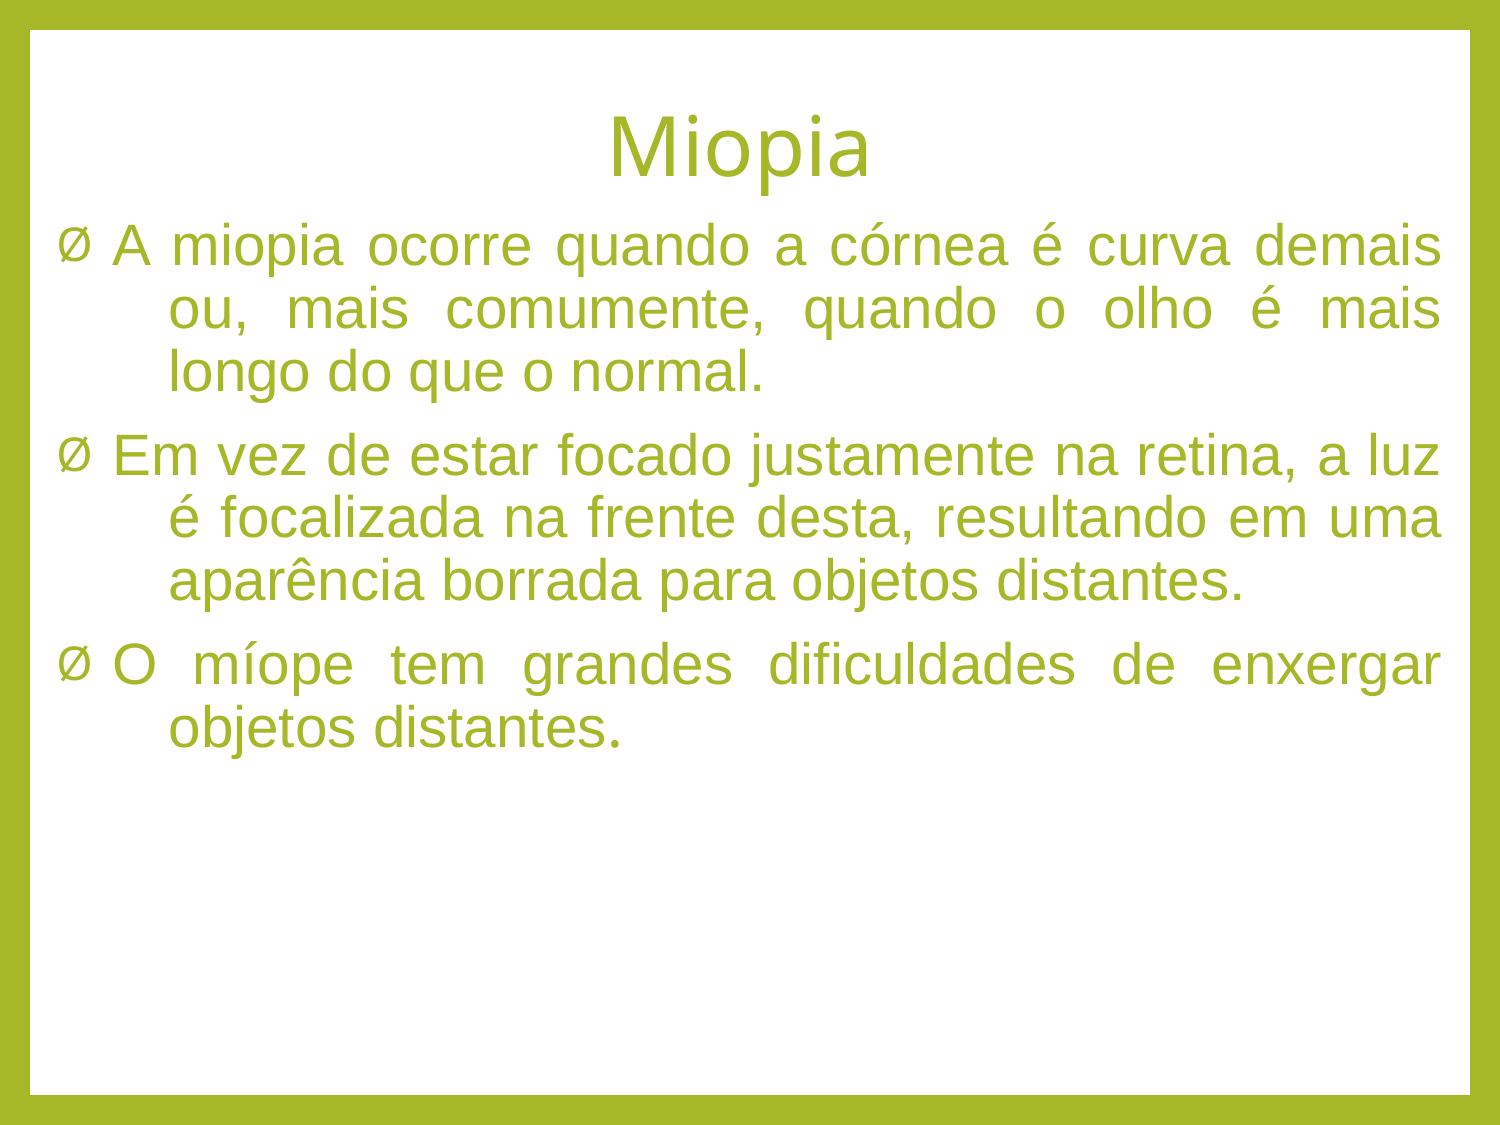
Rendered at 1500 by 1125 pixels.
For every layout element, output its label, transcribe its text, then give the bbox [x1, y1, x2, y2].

list A miopia ocorre quando a córnea é curva demais ou, mais comumente, quando o olho é mais longo do que o normal. Em vez de estar focado justamente na retina, a luz é focalizada na frente desta, resultando em uma aparência borrada para objetos distantes. O míope tem grandes dificuldades de enxergar objetos distantes. [41, 208, 1459, 1035]
title Miopia [41, 90, 1459, 208]
